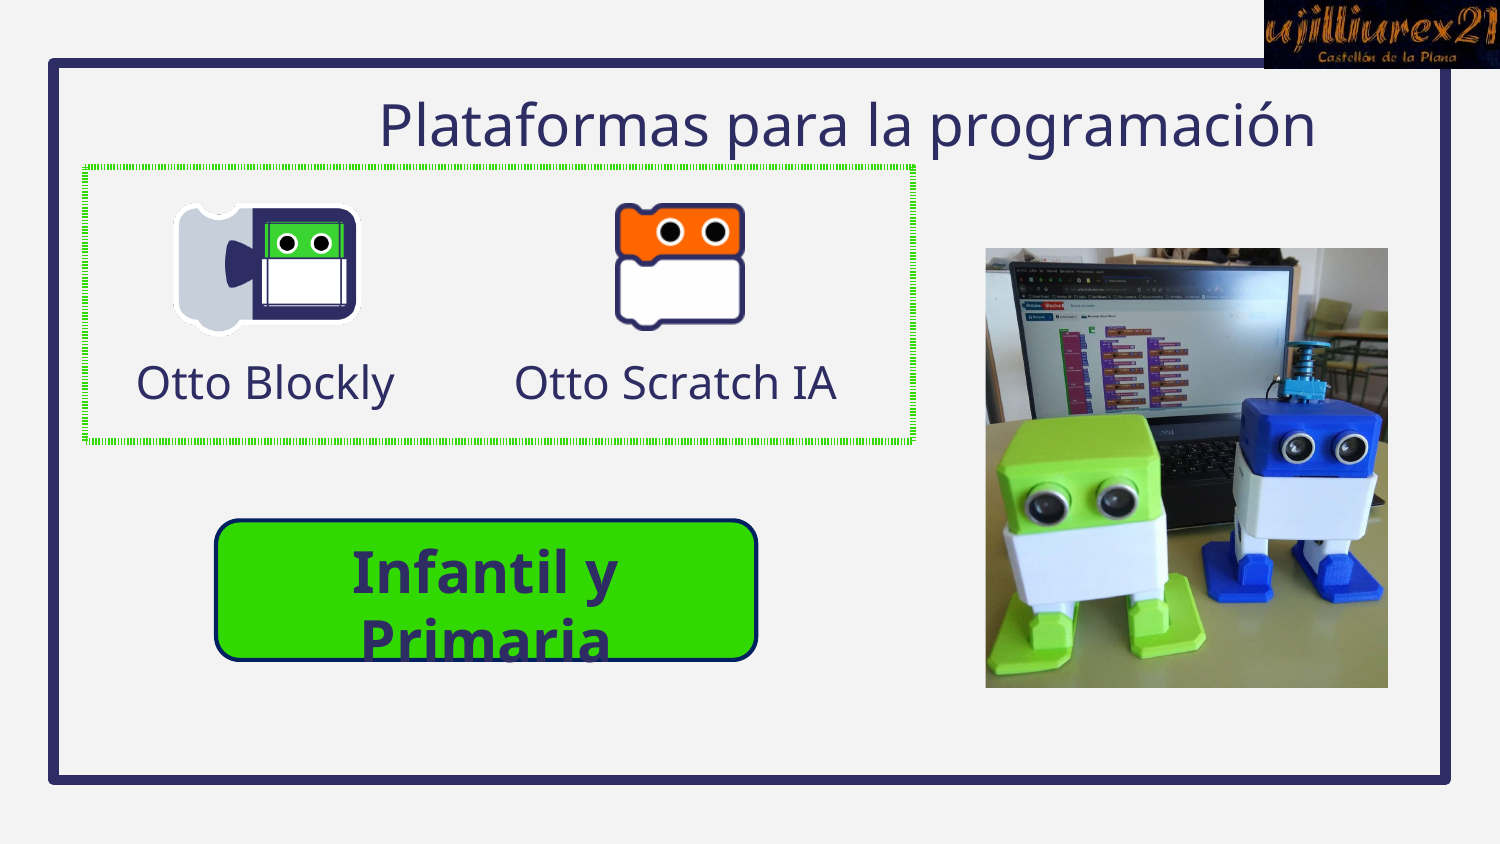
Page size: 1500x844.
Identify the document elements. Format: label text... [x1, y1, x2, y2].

picture [170, 172, 364, 338]
picture [1264, 0, 1500, 69]
text_box Otto Blockly [120, 338, 440, 425]
text_box Infantil y Primaria [216, 520, 757, 660]
picture [615, 203, 745, 331]
picture [985, 248, 1388, 688]
title Plataformas para la programación [363, 72, 1419, 167]
text_box Otto Scratch IA [498, 338, 882, 425]
